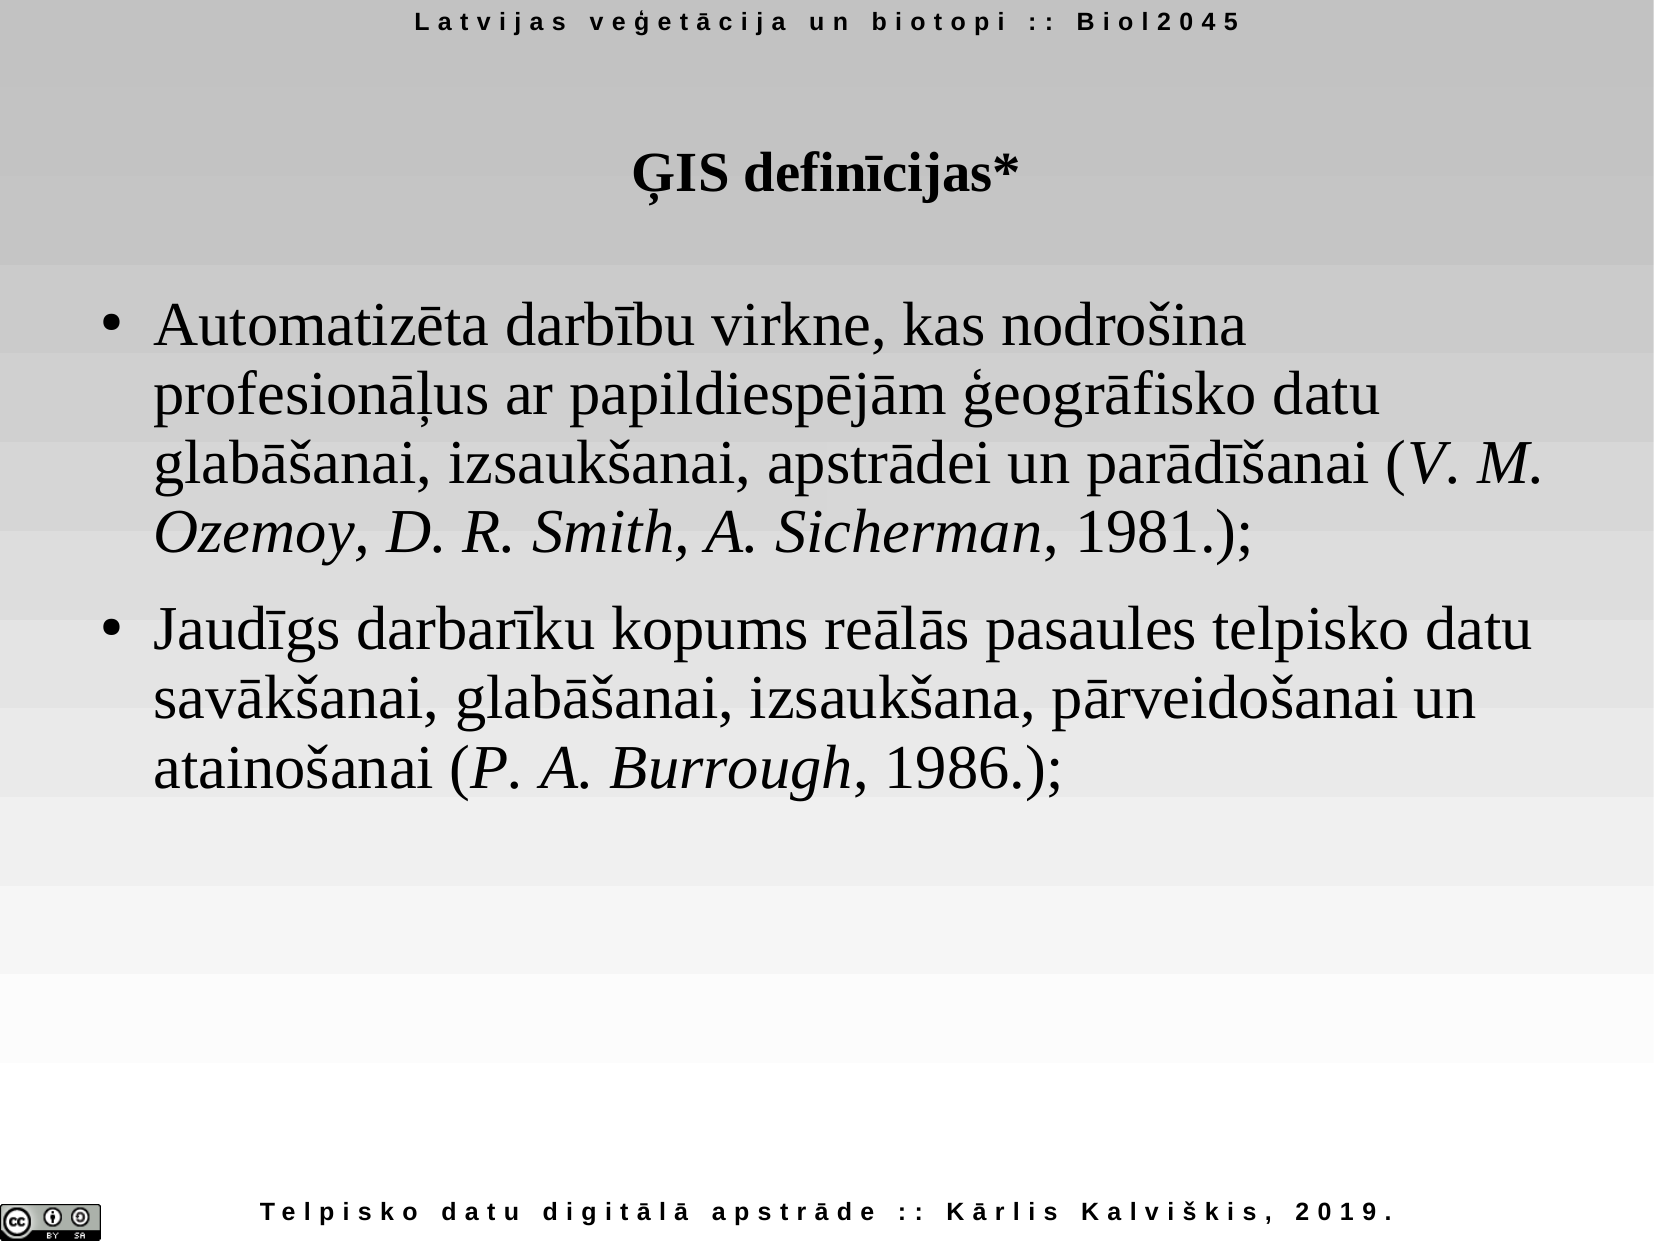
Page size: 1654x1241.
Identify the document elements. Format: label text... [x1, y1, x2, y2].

picture [0, 0, 1654, 1241]
title ĢIS definīcijas* [29, 49, 1625, 296]
list Automatizēta darbību virkne, kas nodrošina profesionāļus ar papildiespējām ģeogrāfisko datu glabāšanai, izsaukšanai, apstrādei un parādīšanai (V. M. Ozemoy, D. R. Smith, A. Sicherman, 1981.); Jaudīgs darbarīku kopums reālās pasaules telpisko datu savākšanai, glabāšanai, izsaukšana, pārveidošanai un atainošanai (P. A. Burrough, 1986.); [82, 296, 1571, 1113]
